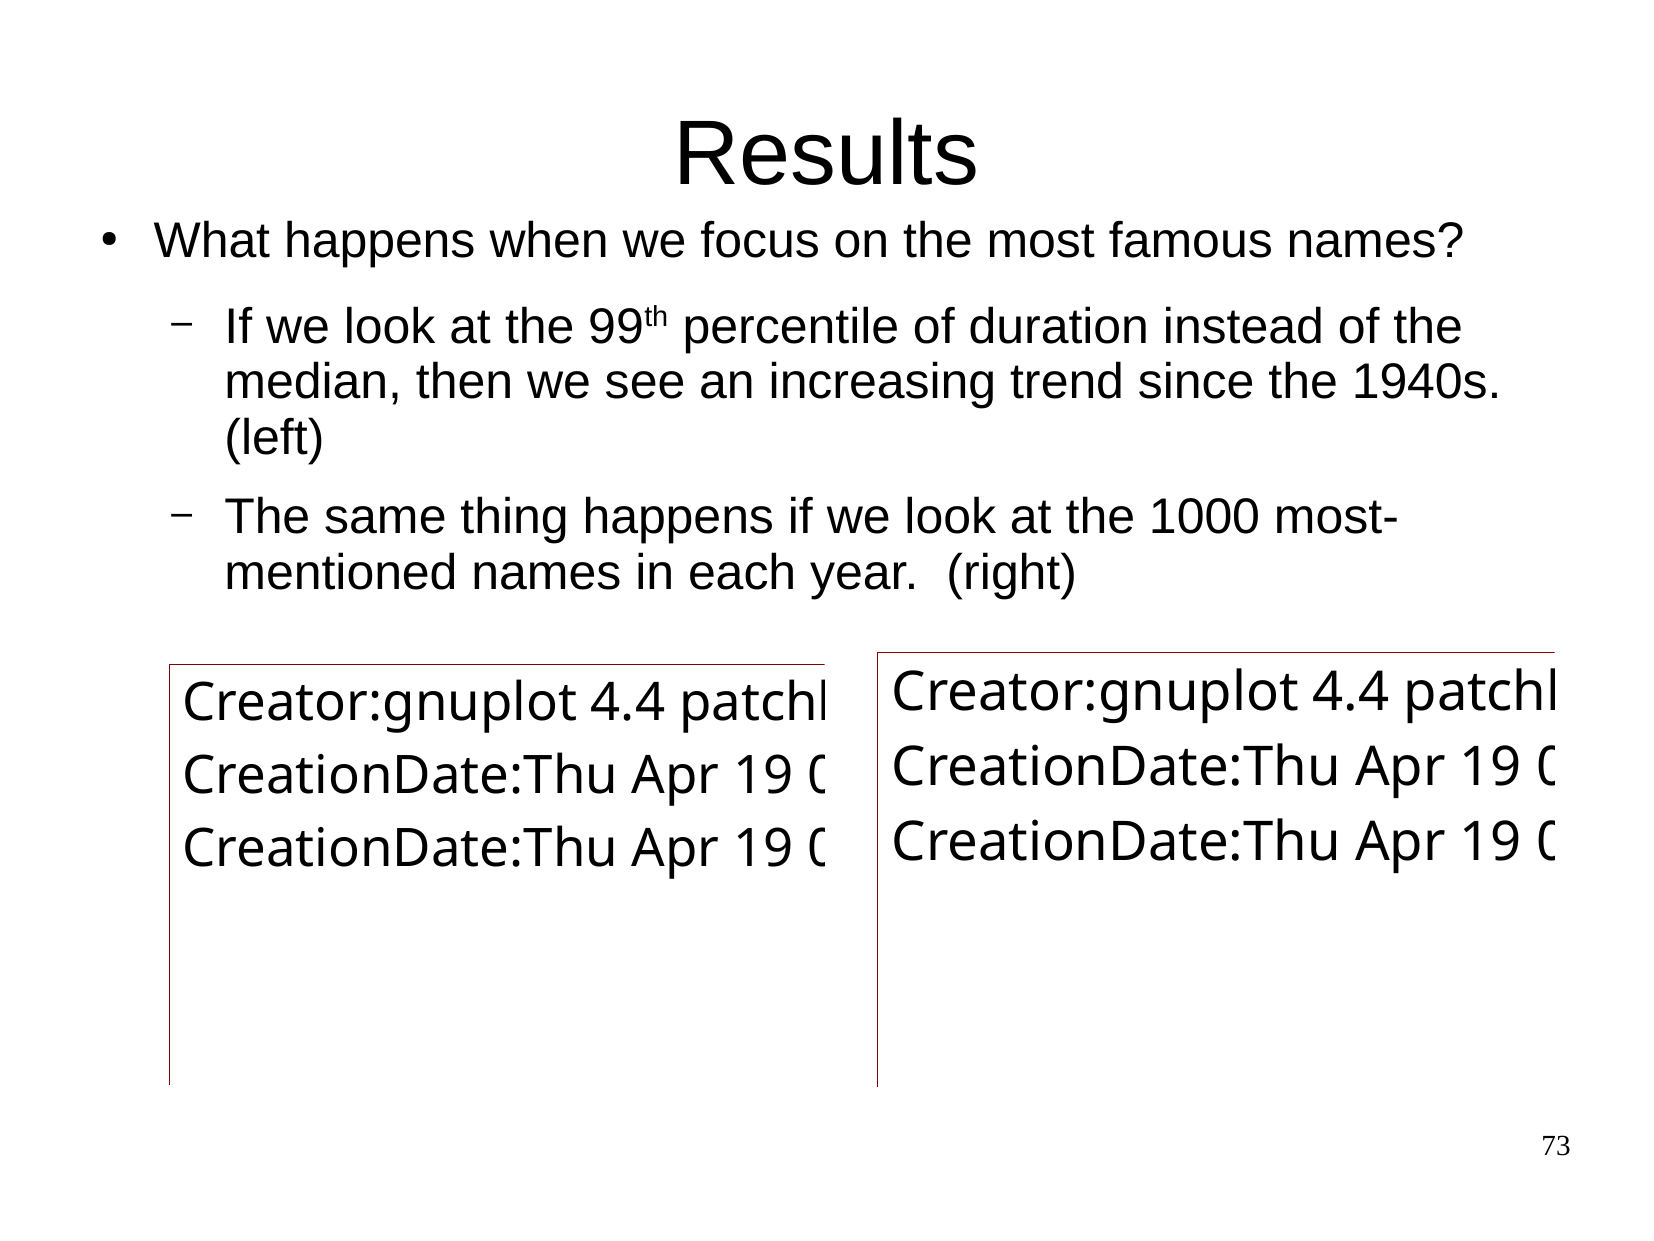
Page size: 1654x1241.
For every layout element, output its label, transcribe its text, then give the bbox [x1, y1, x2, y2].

picture [165, 660, 825, 1085]
picture [874, 648, 1555, 1087]
list What happens when we focus on the most famous names? If we look at the 99th percentile of duration instead of the median, then we see an increasing trend since the 1940s. (left) The same thing happens if we look at the 1000 most-mentioned names in each year. (right) [82, 212, 1571, 932]
title Results [82, 49, 1571, 212]
